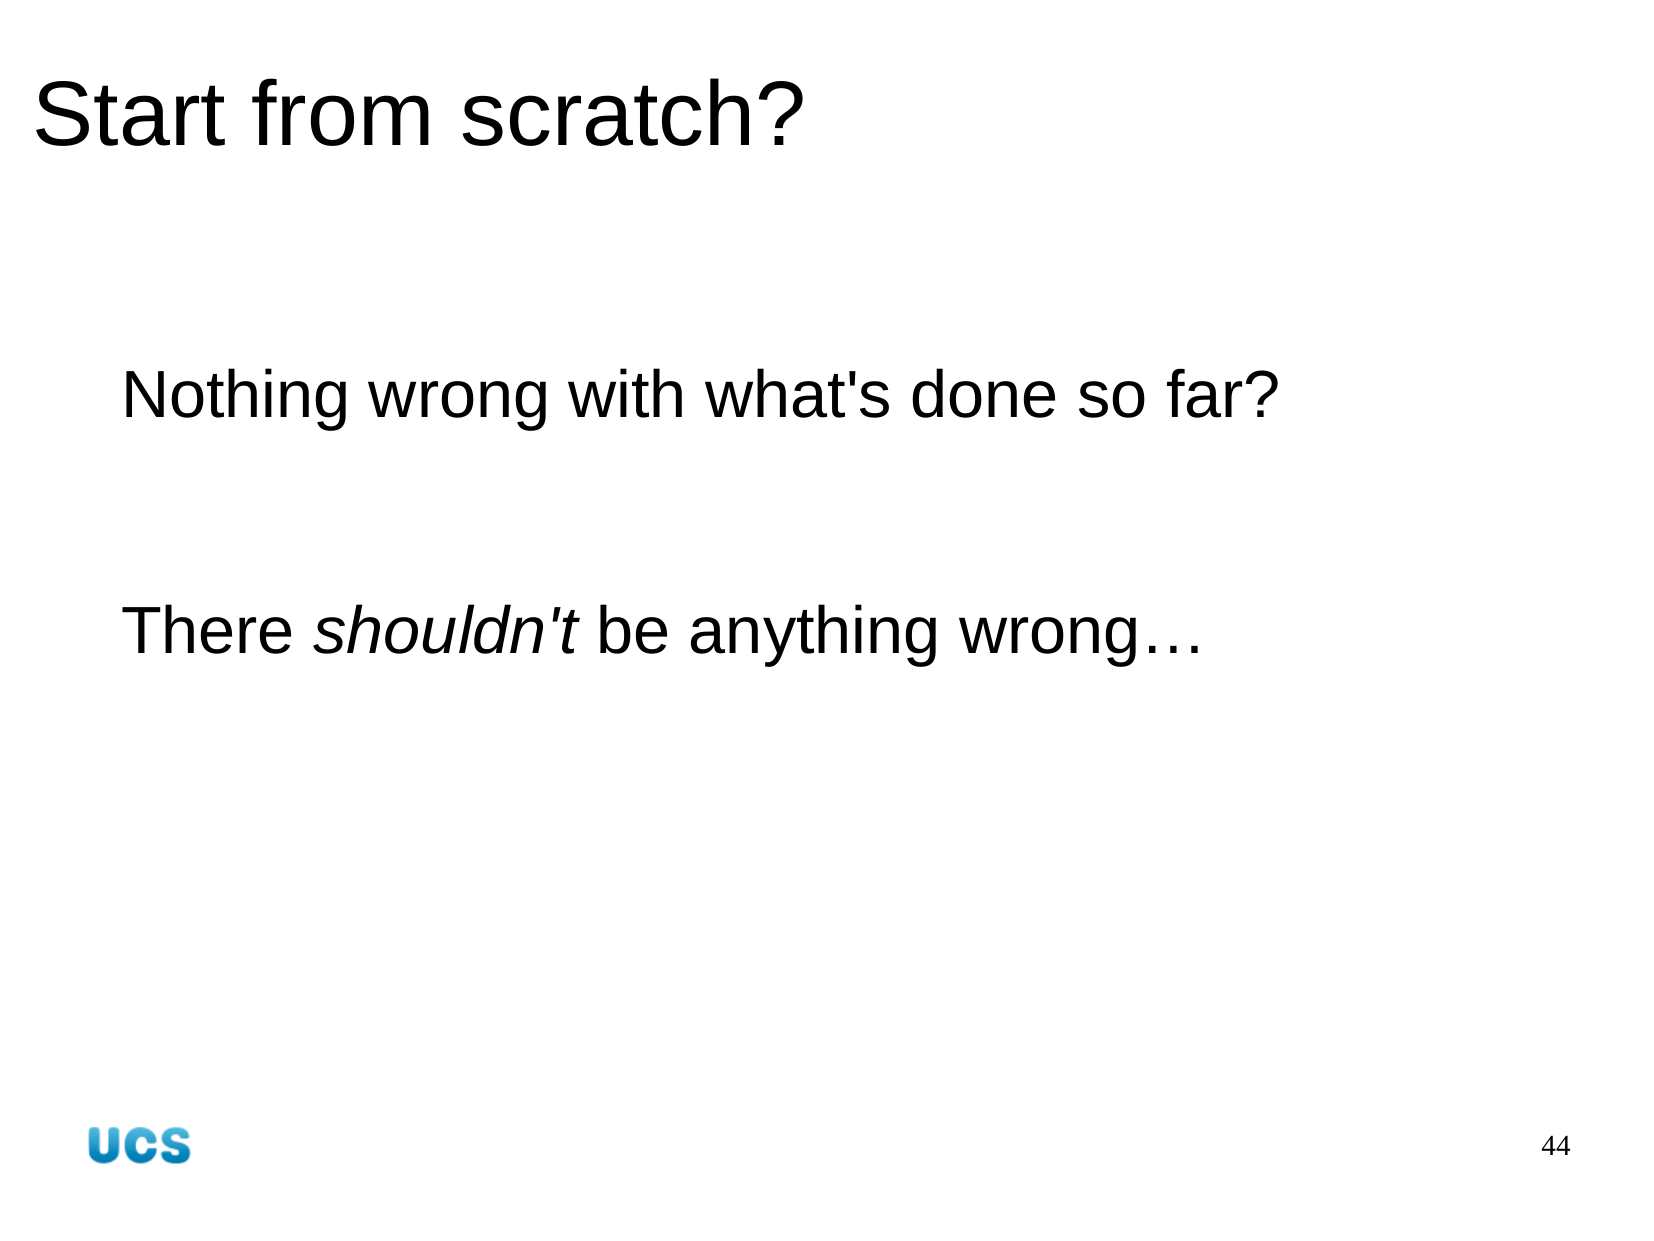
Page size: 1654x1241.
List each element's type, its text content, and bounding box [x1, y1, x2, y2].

text_box Start from scratch? [29, 59, 812, 168]
text_box Nothing wrong with what's done so far? [118, 354, 1290, 436]
text_box There shouldn't be anything wrong… [118, 590, 1216, 672]
picture [88, 1126, 191, 1165]
